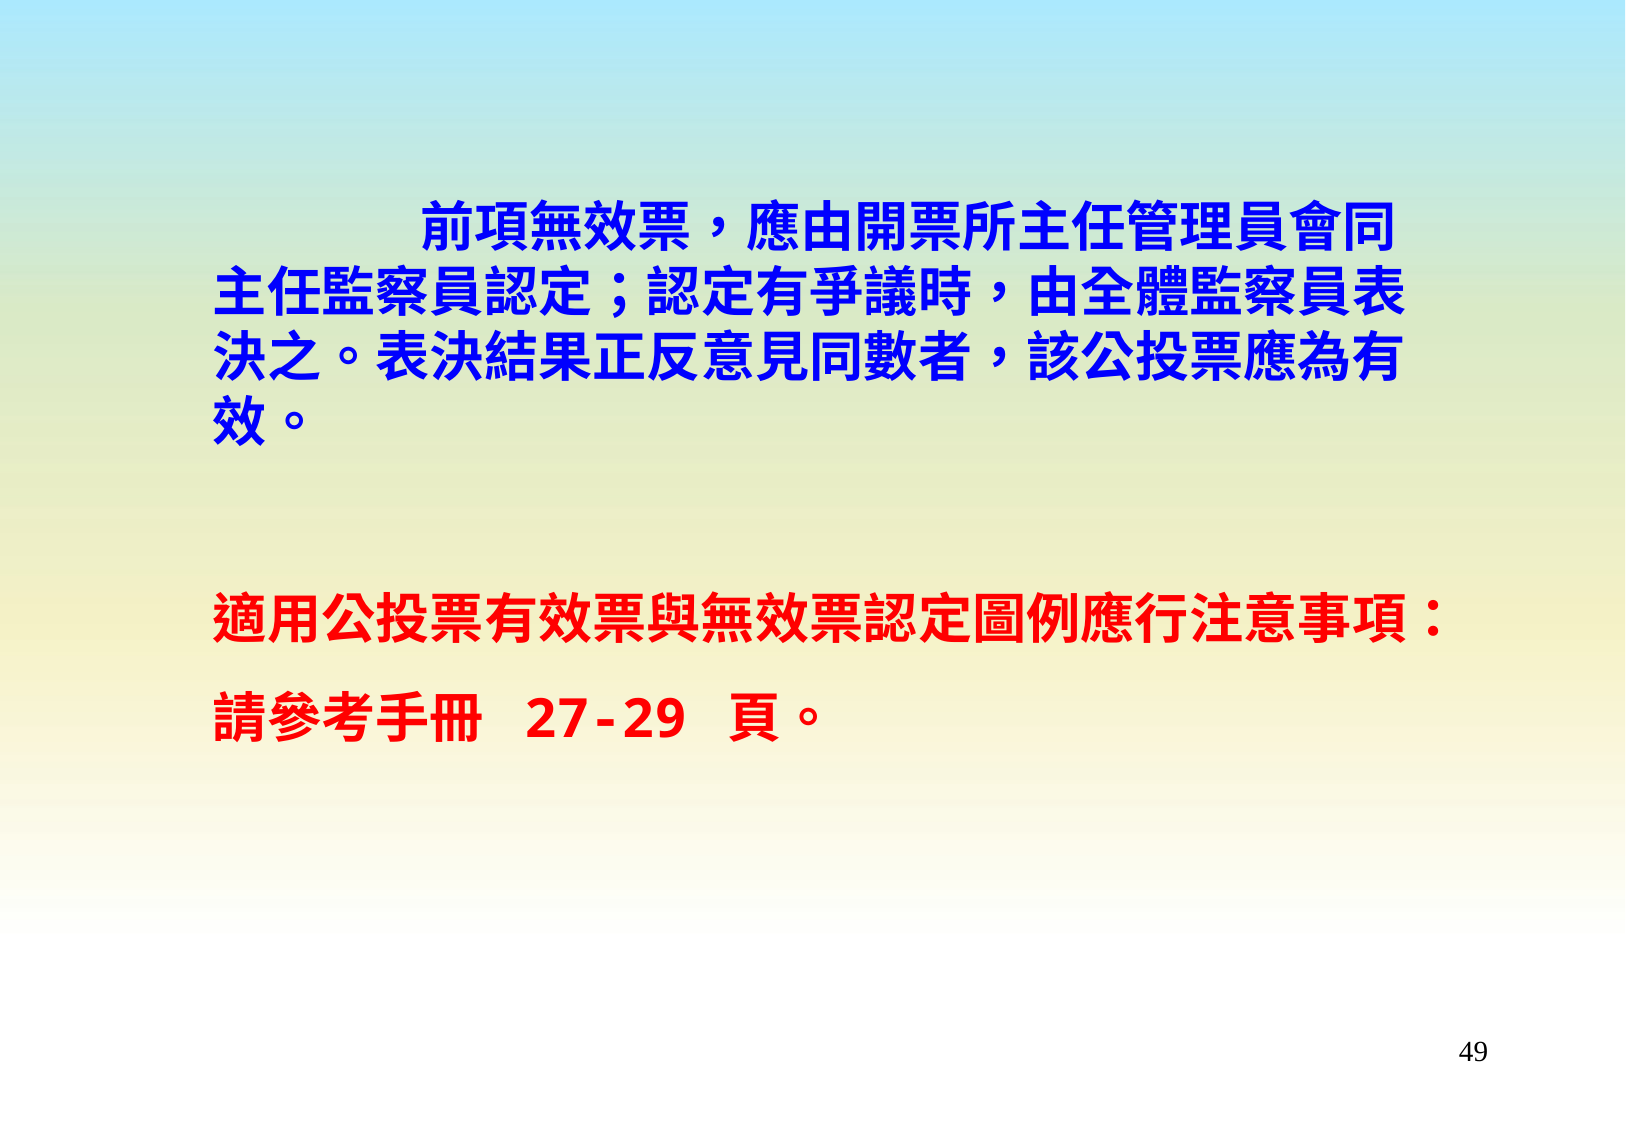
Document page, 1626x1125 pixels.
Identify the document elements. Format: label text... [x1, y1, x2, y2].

text_box 前項無效票，應由開票所主任管理員會同主任監察員認定；認定有爭議時，由全體監察員表決之。表決結果正反意見同數者，該公投票應為有效。 適用公投票有效票與無效票認定圖例應行注意事項： 請參考手冊 27-29 頁。 [198, 184, 1463, 822]
picture [0, 0, 1626, 1125]
text_box 49 [1164, 1025, 1504, 1101]
